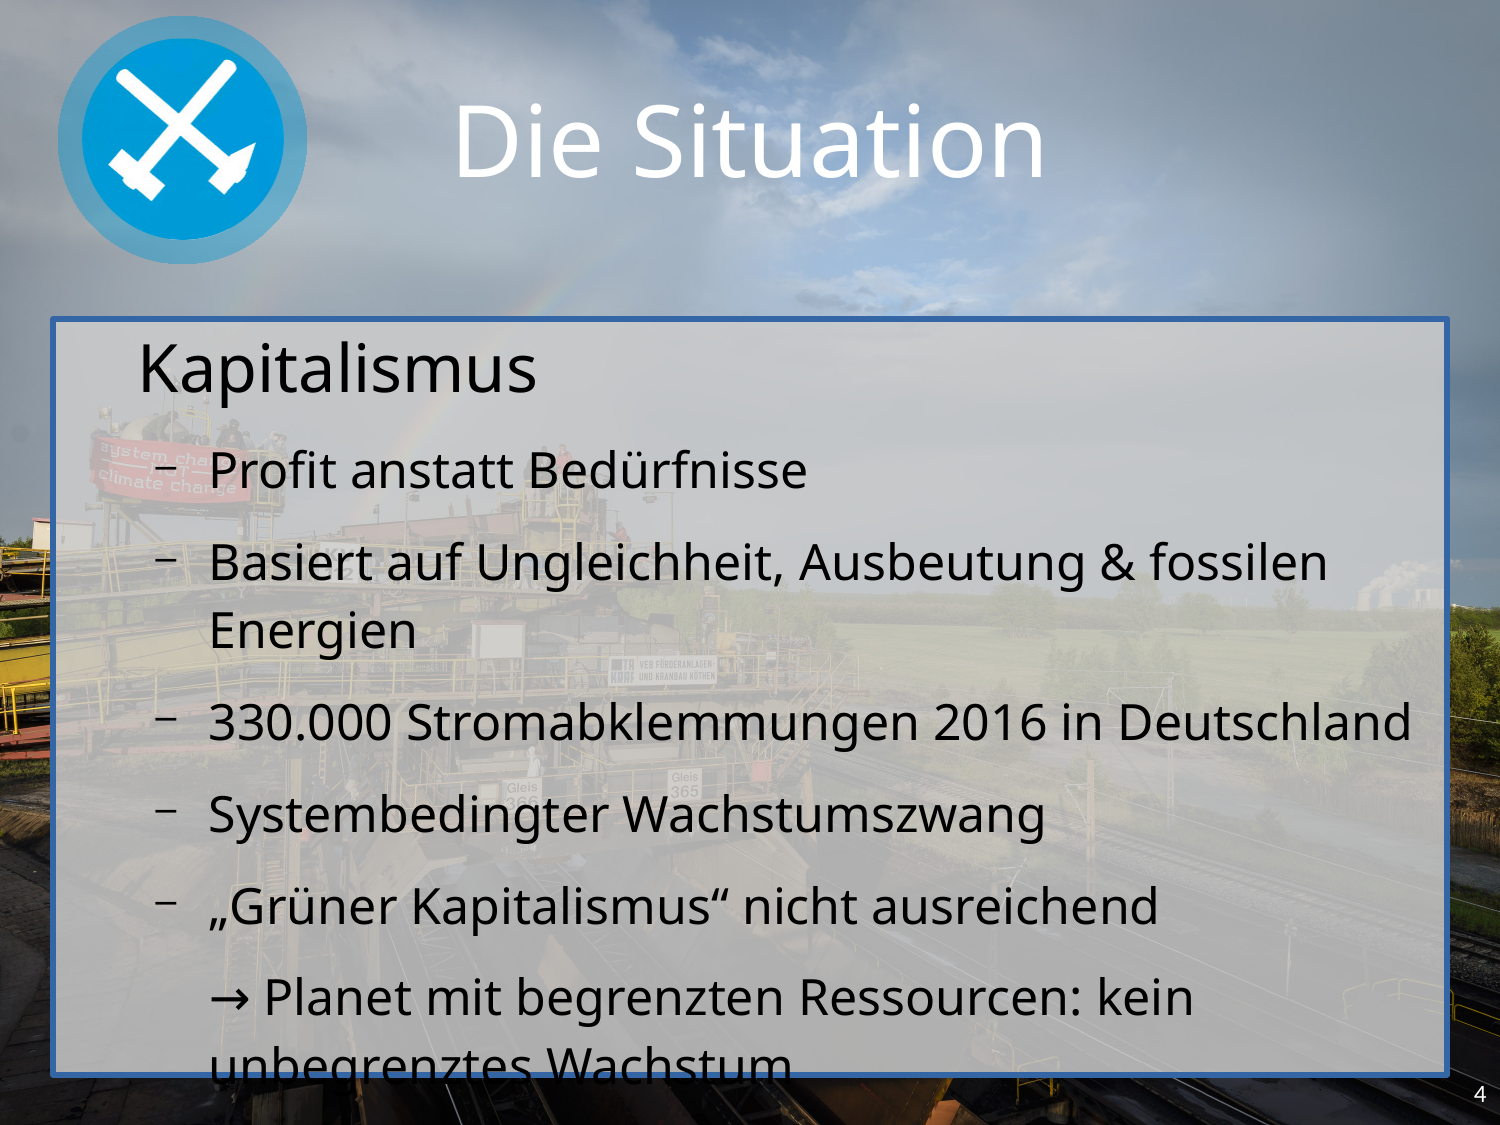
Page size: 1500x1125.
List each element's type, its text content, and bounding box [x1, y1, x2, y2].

picture [0, 0, 1500, 1125]
list Kapitalismus Profit anstatt Bedürfnisse Basiert auf Ungleichheit, Ausbeutung & fossilen Energien 330.000 Stromabklemmungen 2016 in Deutschland Systembedingter Wachstumszwang „Grüner Kapitalismus“ nicht ausreichend → Planet mit begrenzten Ressourcen: kein unbegrenztes Wachstum [53, 318, 1447, 1075]
title Die Situation [242, 45, 1258, 233]
